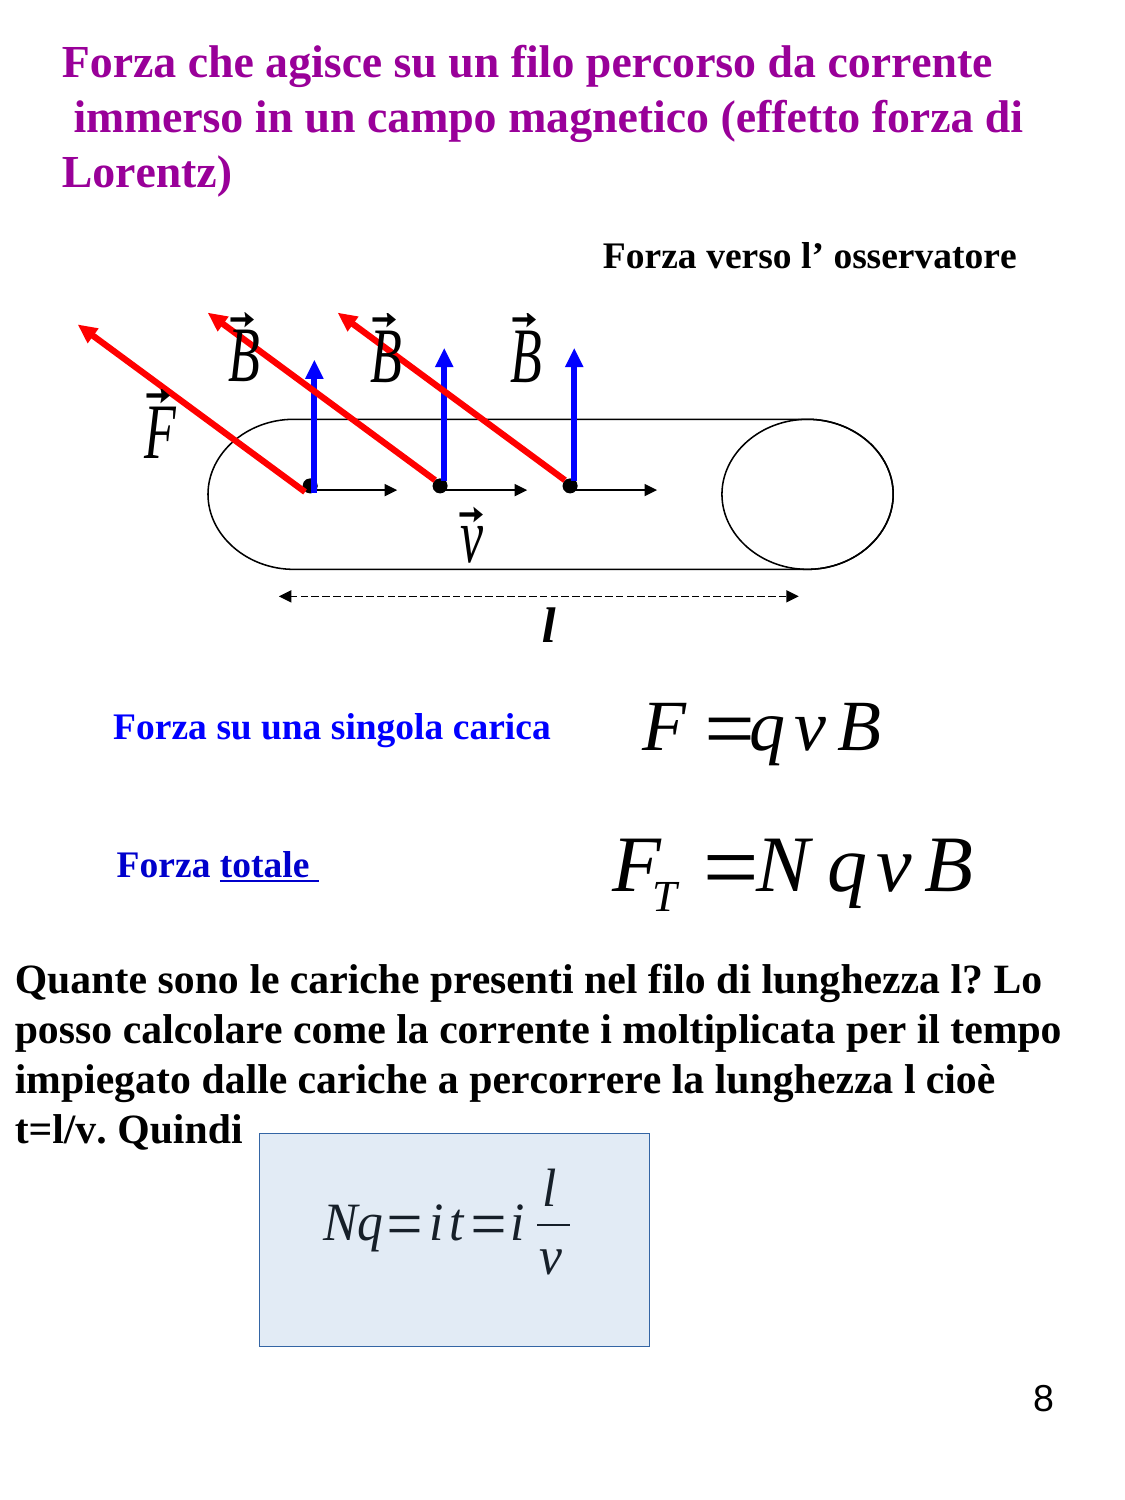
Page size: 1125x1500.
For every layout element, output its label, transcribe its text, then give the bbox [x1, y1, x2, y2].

text_box l [527, 584, 571, 661]
chart [633, 690, 890, 779]
text_box Quante sono le cariche presenti nel filo di lunghezza l? Lo posso calcolare come la corrente i moltiplicata per il tempo impiegato dalle cariche a percorrere la lunghezza l cioè t=l/v. Quindi [0, 944, 1099, 1250]
text_box [432, 478, 448, 494]
text_box Forza totale [101, 832, 335, 894]
text_box [302, 478, 312, 494]
chart [444, 493, 499, 582]
text_box Forza su una singola carica [98, 694, 576, 755]
text_box [562, 478, 578, 494]
text_box [259, 1133, 815, 1465]
text_box Forza che agisce su un filo percorso da corrente immerso in un campo magnetico (effetto forza di Lorentz) [47, 23, 1051, 205]
chart [212, 312, 274, 401]
text_box Forza verso l’ osservatore [578, 222, 1042, 284]
chart [601, 820, 984, 923]
chart [494, 313, 556, 402]
chart [354, 313, 415, 402]
chart [128, 389, 191, 478]
